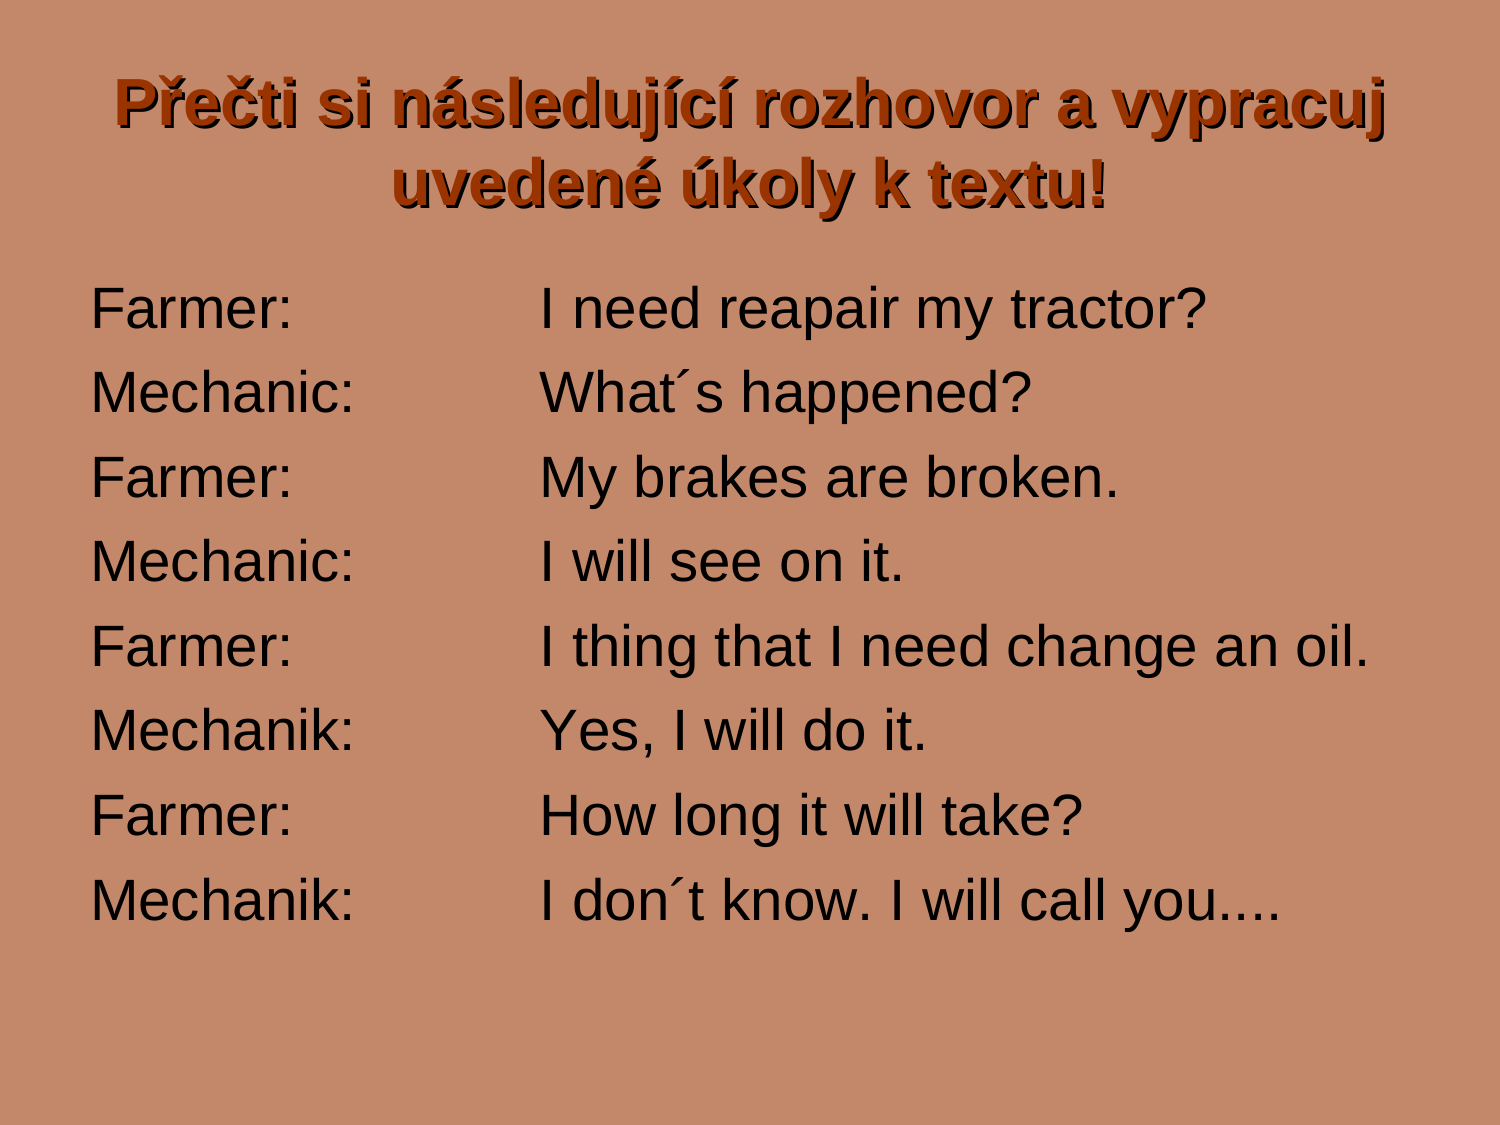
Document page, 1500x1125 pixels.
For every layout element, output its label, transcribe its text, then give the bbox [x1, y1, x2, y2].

list Farmer: I need reapair my tractor? Mechanic: What´s happened? Farmer: My brakes are broken. Mechanic: I will see on it. Farmer: I thing that I need change an oil. Mechanik: Yes, I will do it. Farmer: How long it will take? Mechanik: I don´t know. I will call you.... [74, 262, 1459, 1006]
title Přečti si následující rozhovor a vypracuj uvedené úkoly k textu! [75, 45, 1426, 233]
